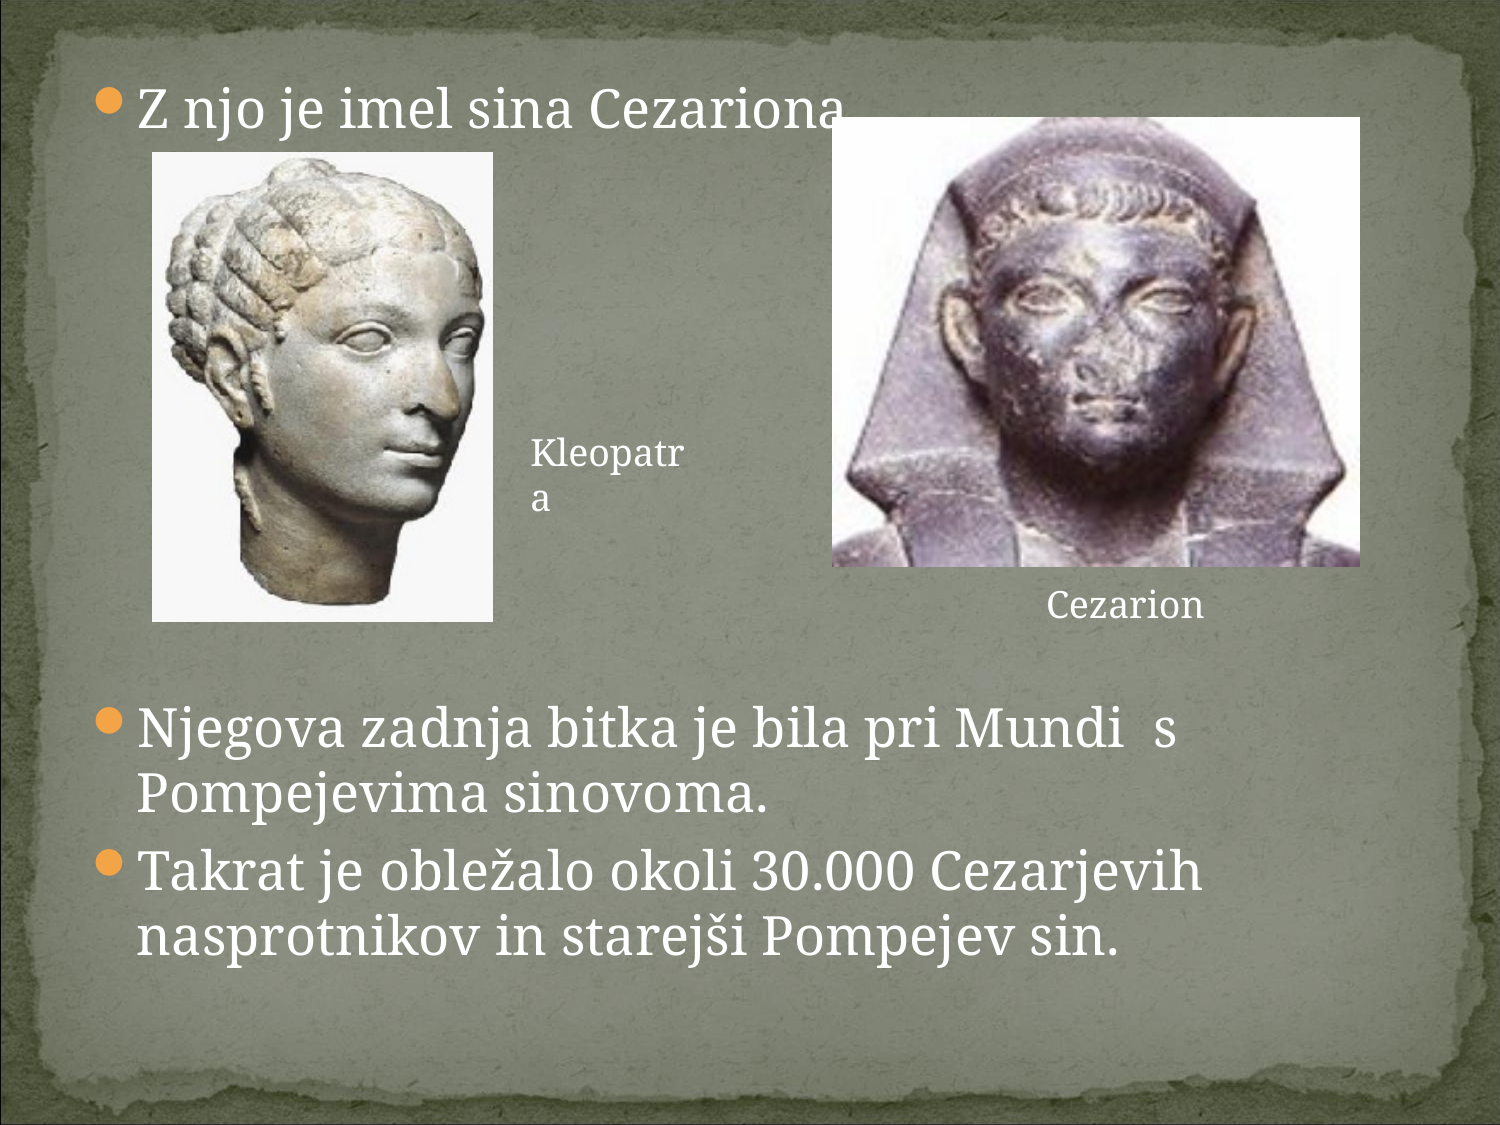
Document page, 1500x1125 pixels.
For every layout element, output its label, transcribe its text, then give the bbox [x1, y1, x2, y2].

text_box Kleopatra [515, 421, 715, 527]
list Z njo je imel sina Cezariona. Njegova zadnja bitka je bila pri Mundi s Pompejevima sinovoma. Takrat je obležalo okoli 30.000 Cezarjevih nasprotnikov in starejši Pompejev sin. [76, 66, 1427, 1017]
text_box Cezarion [1031, 574, 1256, 634]
picture [0, 0, 1500, 1125]
